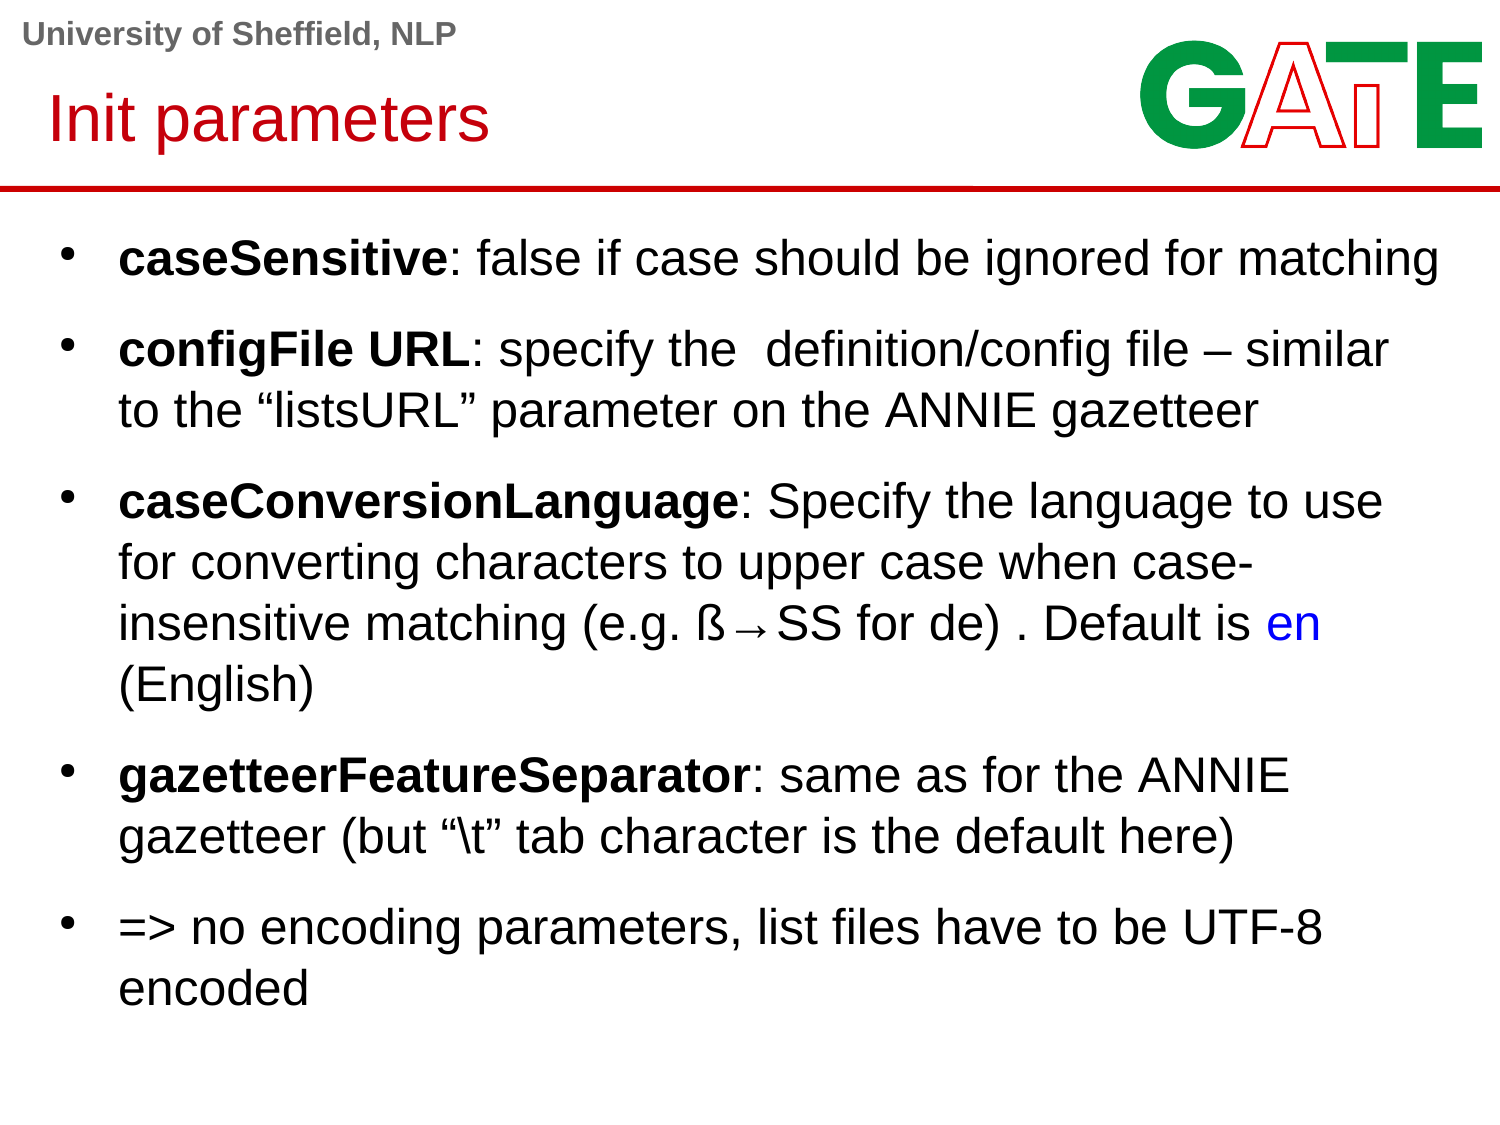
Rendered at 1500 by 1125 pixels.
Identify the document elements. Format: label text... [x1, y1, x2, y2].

list caseSensitive: false if case should be ignored for matching configFile URL: specify the definition/config file – similar to the “listsURL” parameter on the ANNIE gazetteer caseConversionLanguage: Specify the language to use for converting characters to upper case when case-insensitive matching (e.g. ß→SS for de) . Default is en (English) gazetteerFeatureSeparator: same as for the ANNIE gazetteer (but “\t” tab character is the default here) => no encoding parameters, list files have to be UTF-8 encoded [59, 224, 1441, 1075]
picture [1133, 23, 1489, 166]
title Init parameters [47, 59, 1241, 180]
